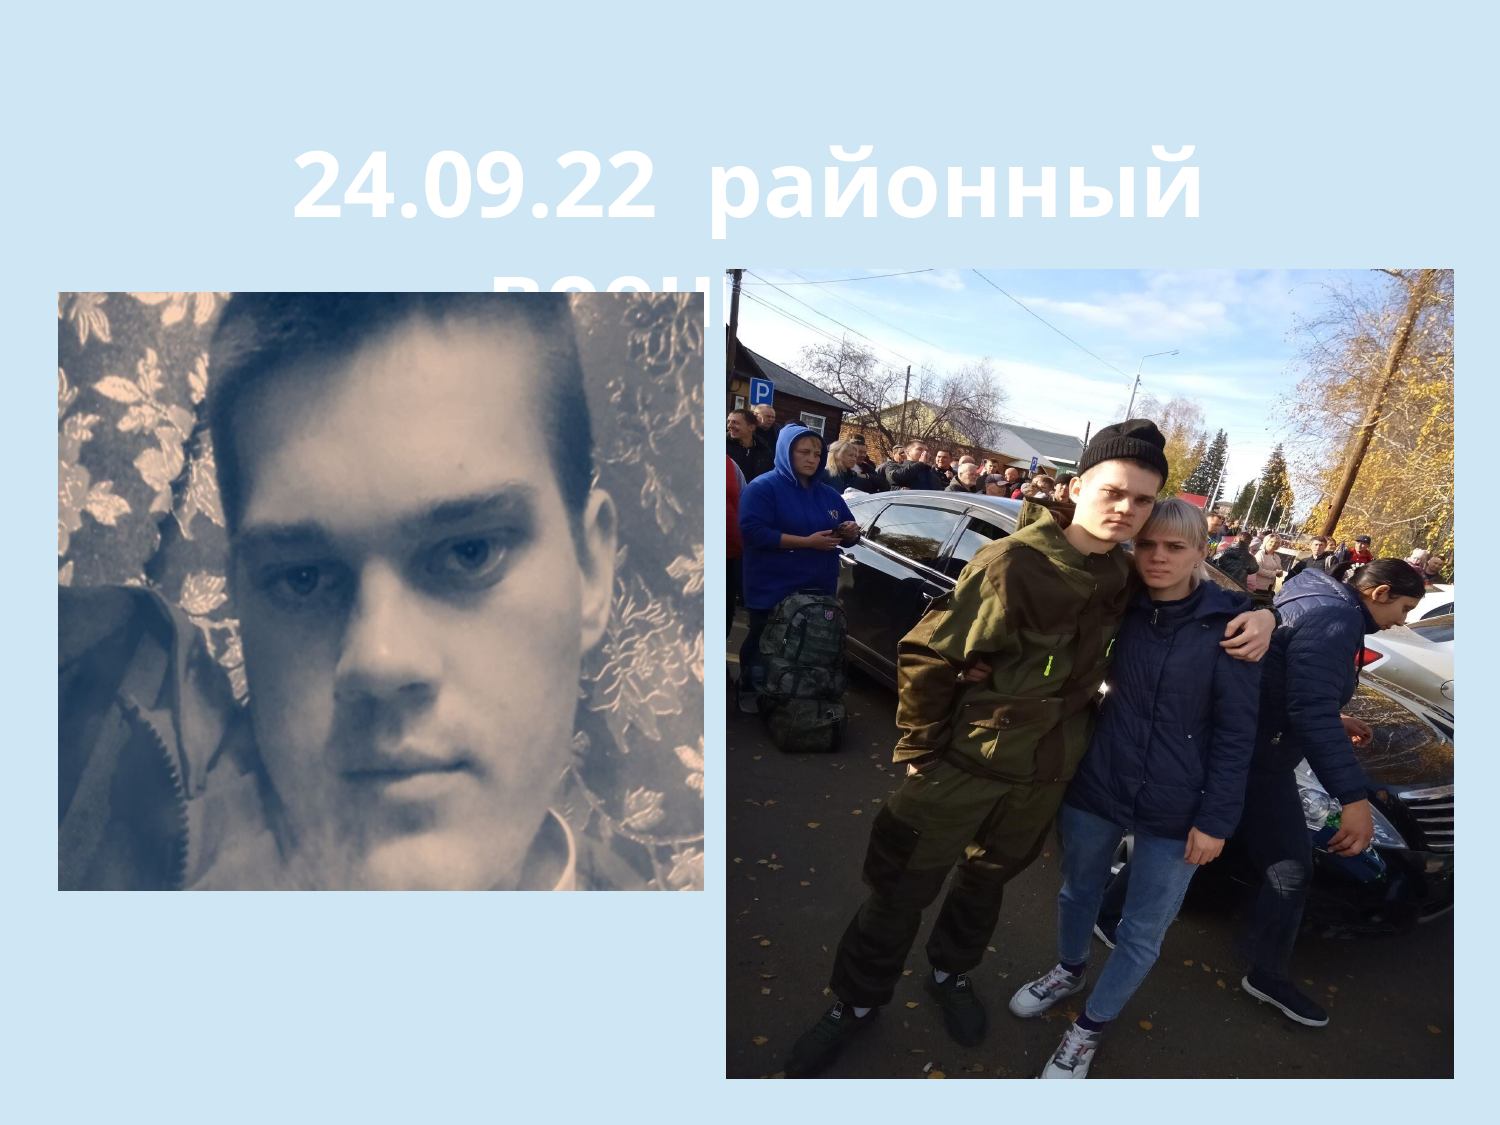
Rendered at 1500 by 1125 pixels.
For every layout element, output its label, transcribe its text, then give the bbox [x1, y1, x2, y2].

picture [58, 292, 704, 891]
picture [726, 269, 1454, 1079]
title 24.09.22 районный военкомат [29, 8, 1471, 197]
